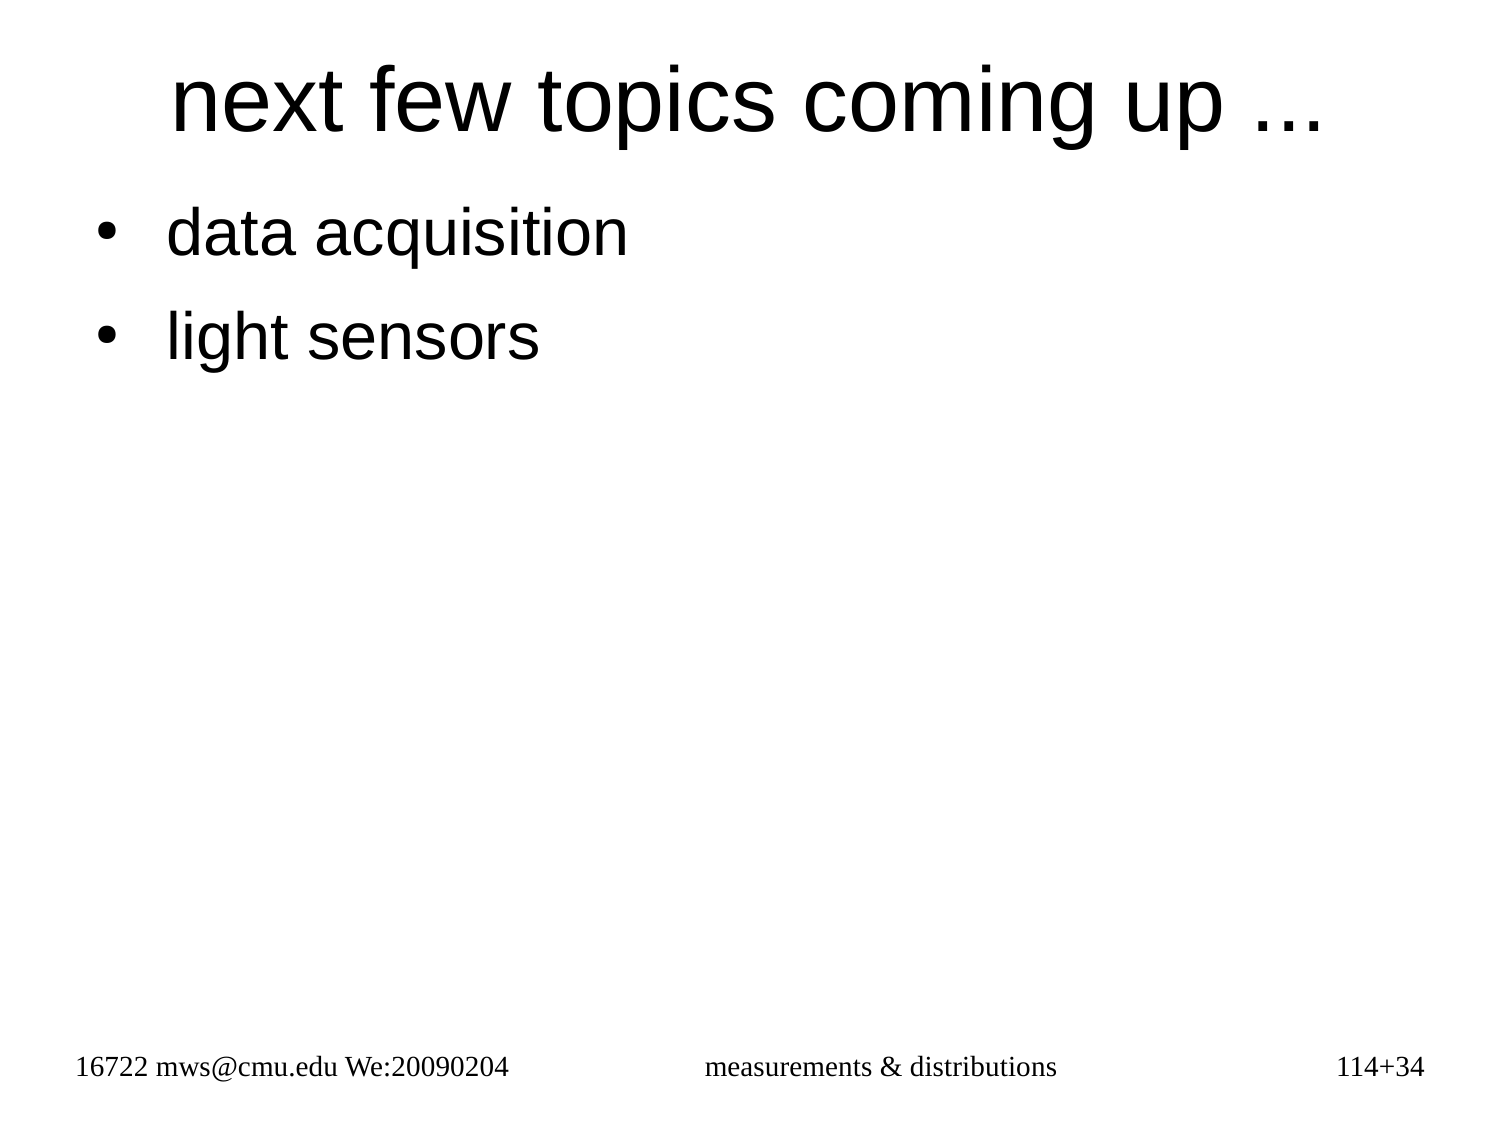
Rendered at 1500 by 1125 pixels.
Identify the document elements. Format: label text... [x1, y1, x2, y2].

title next few topics coming up ... [24, 37, 1476, 163]
list data acquisition light sensors [62, 187, 1438, 1026]
